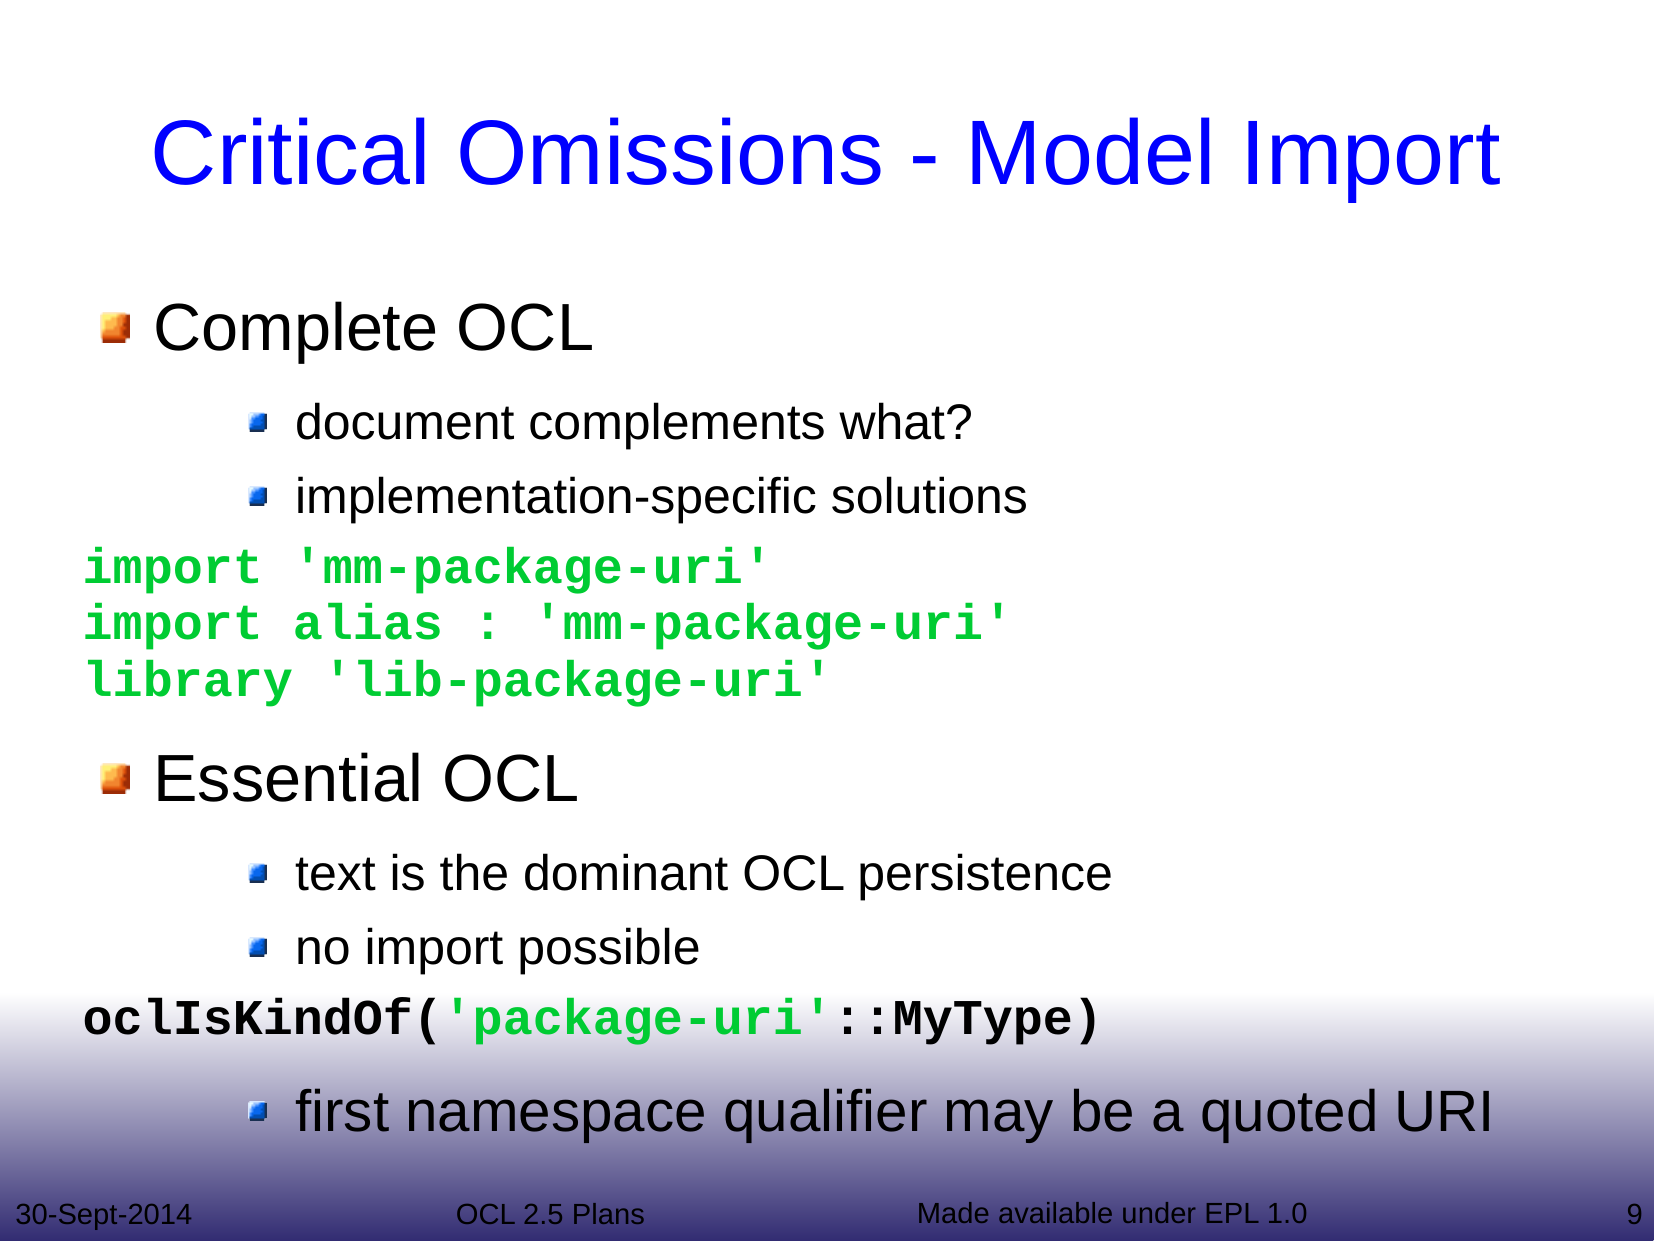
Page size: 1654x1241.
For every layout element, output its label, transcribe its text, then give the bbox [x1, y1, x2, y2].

list Complete OCL document complements what? implementation-specific solutions import 'mm-package-uri' import alias : 'mm-package-uri' library 'lib-package-uri' Essential OCL text is the dominant OCL persistence no import possible oclIsKindOf('package-uri'::MyType) first namespace qualifier may be a quoted URI [82, 290, 1571, 1144]
title Critical Omissions - Model Import [82, 49, 1571, 257]
